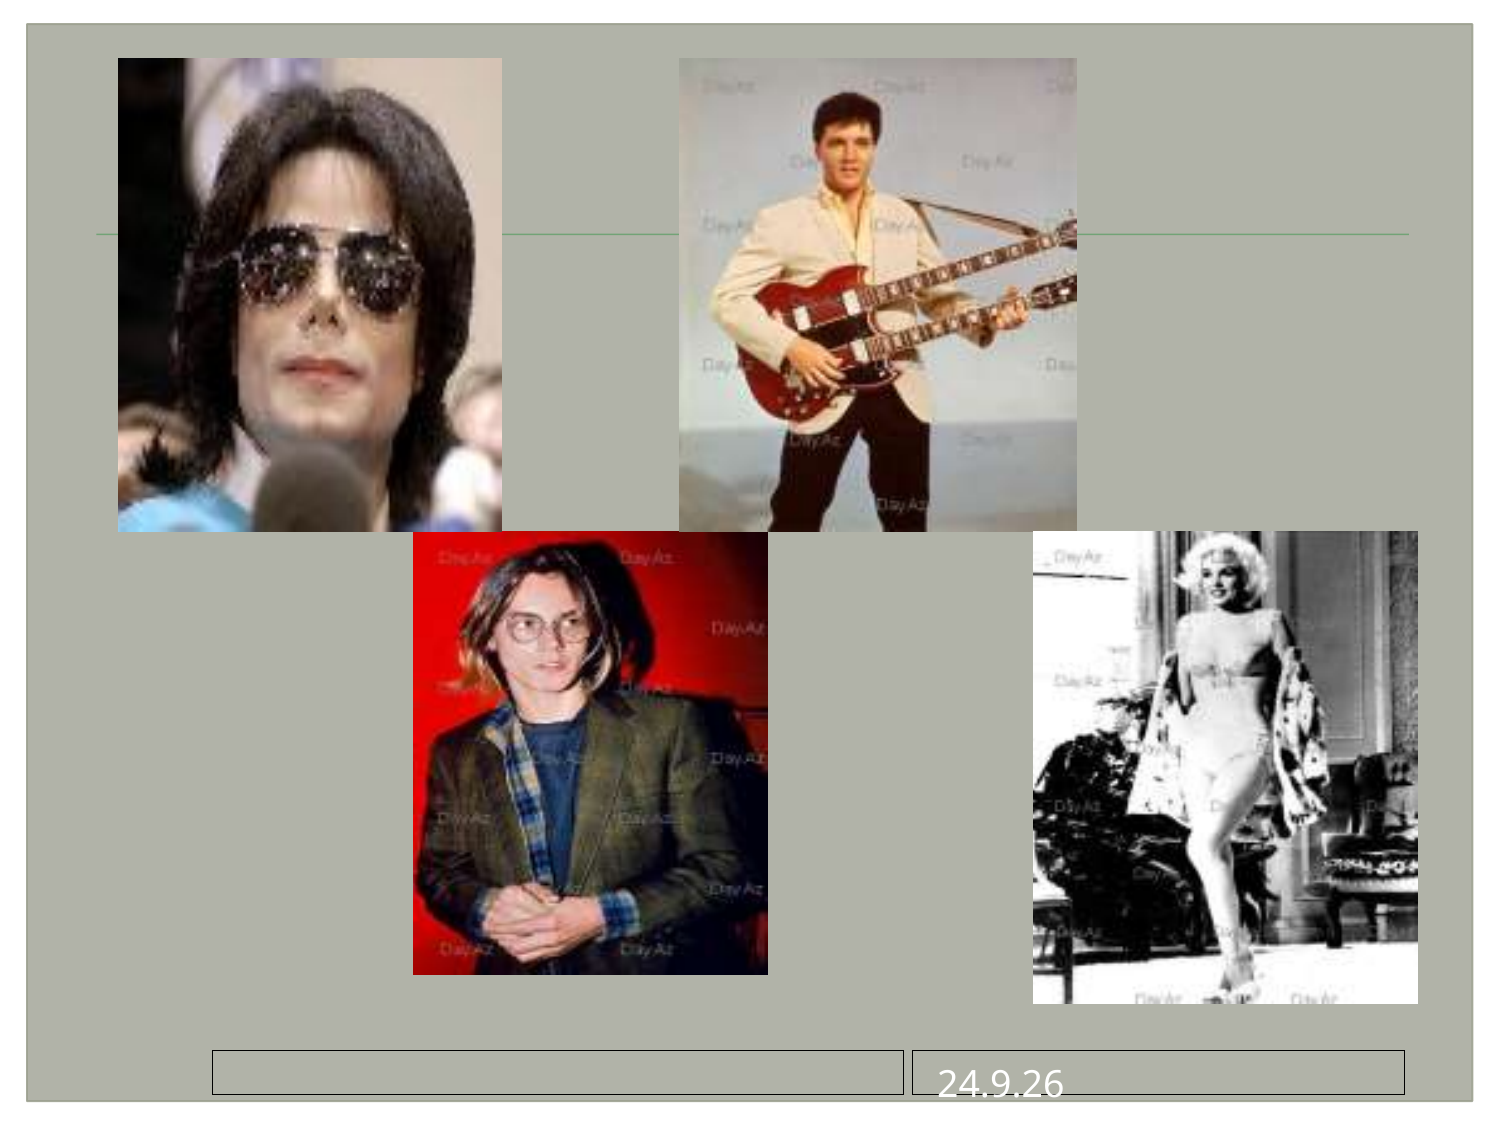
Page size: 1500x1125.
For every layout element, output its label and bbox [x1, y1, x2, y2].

picture [118, 58, 1418, 1004]
